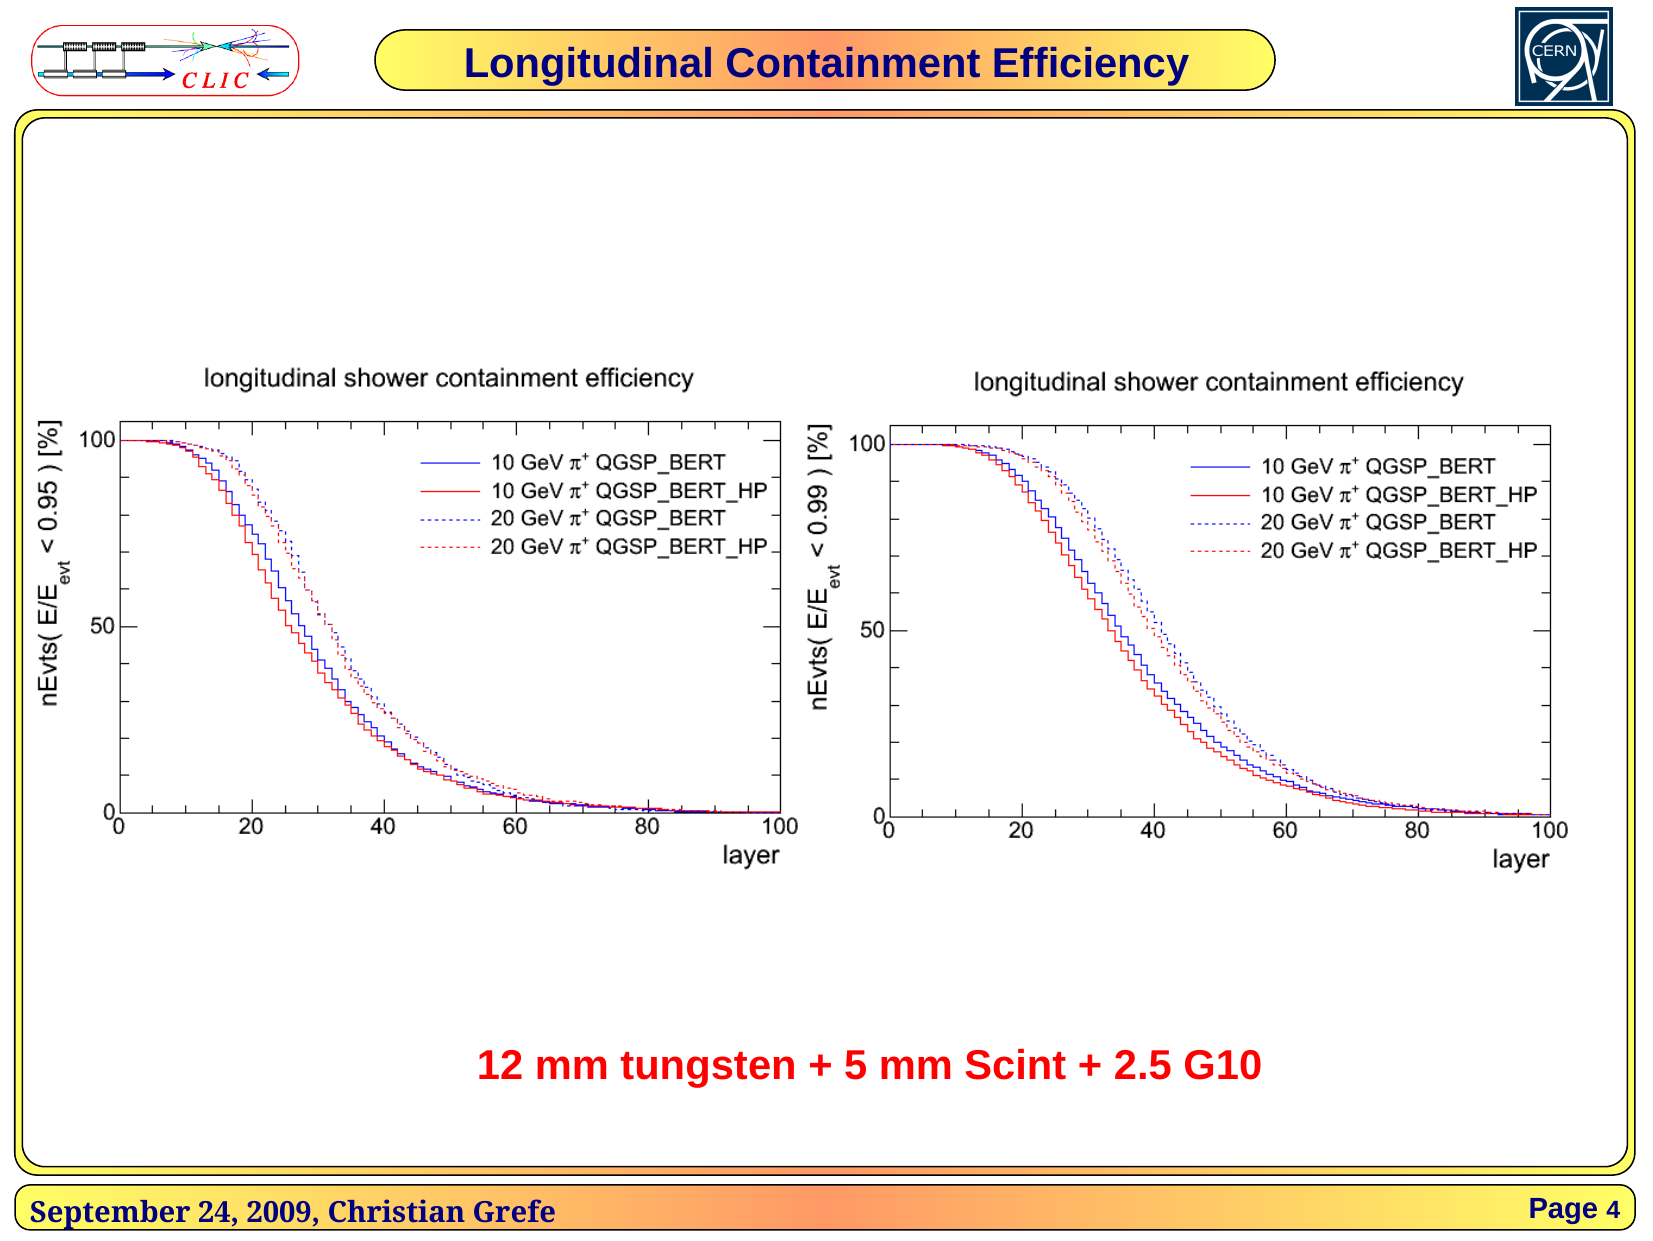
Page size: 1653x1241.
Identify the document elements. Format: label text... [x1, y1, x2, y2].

picture [29, 22, 301, 98]
picture [1515, 7, 1613, 106]
text_box 12 mm tungsten + 5 mm Scint + 2.5 G10 [462, 1030, 1347, 1096]
title Longitudinal Containment Efficiency [376, 32, 1277, 96]
picture [37, 338, 1594, 902]
